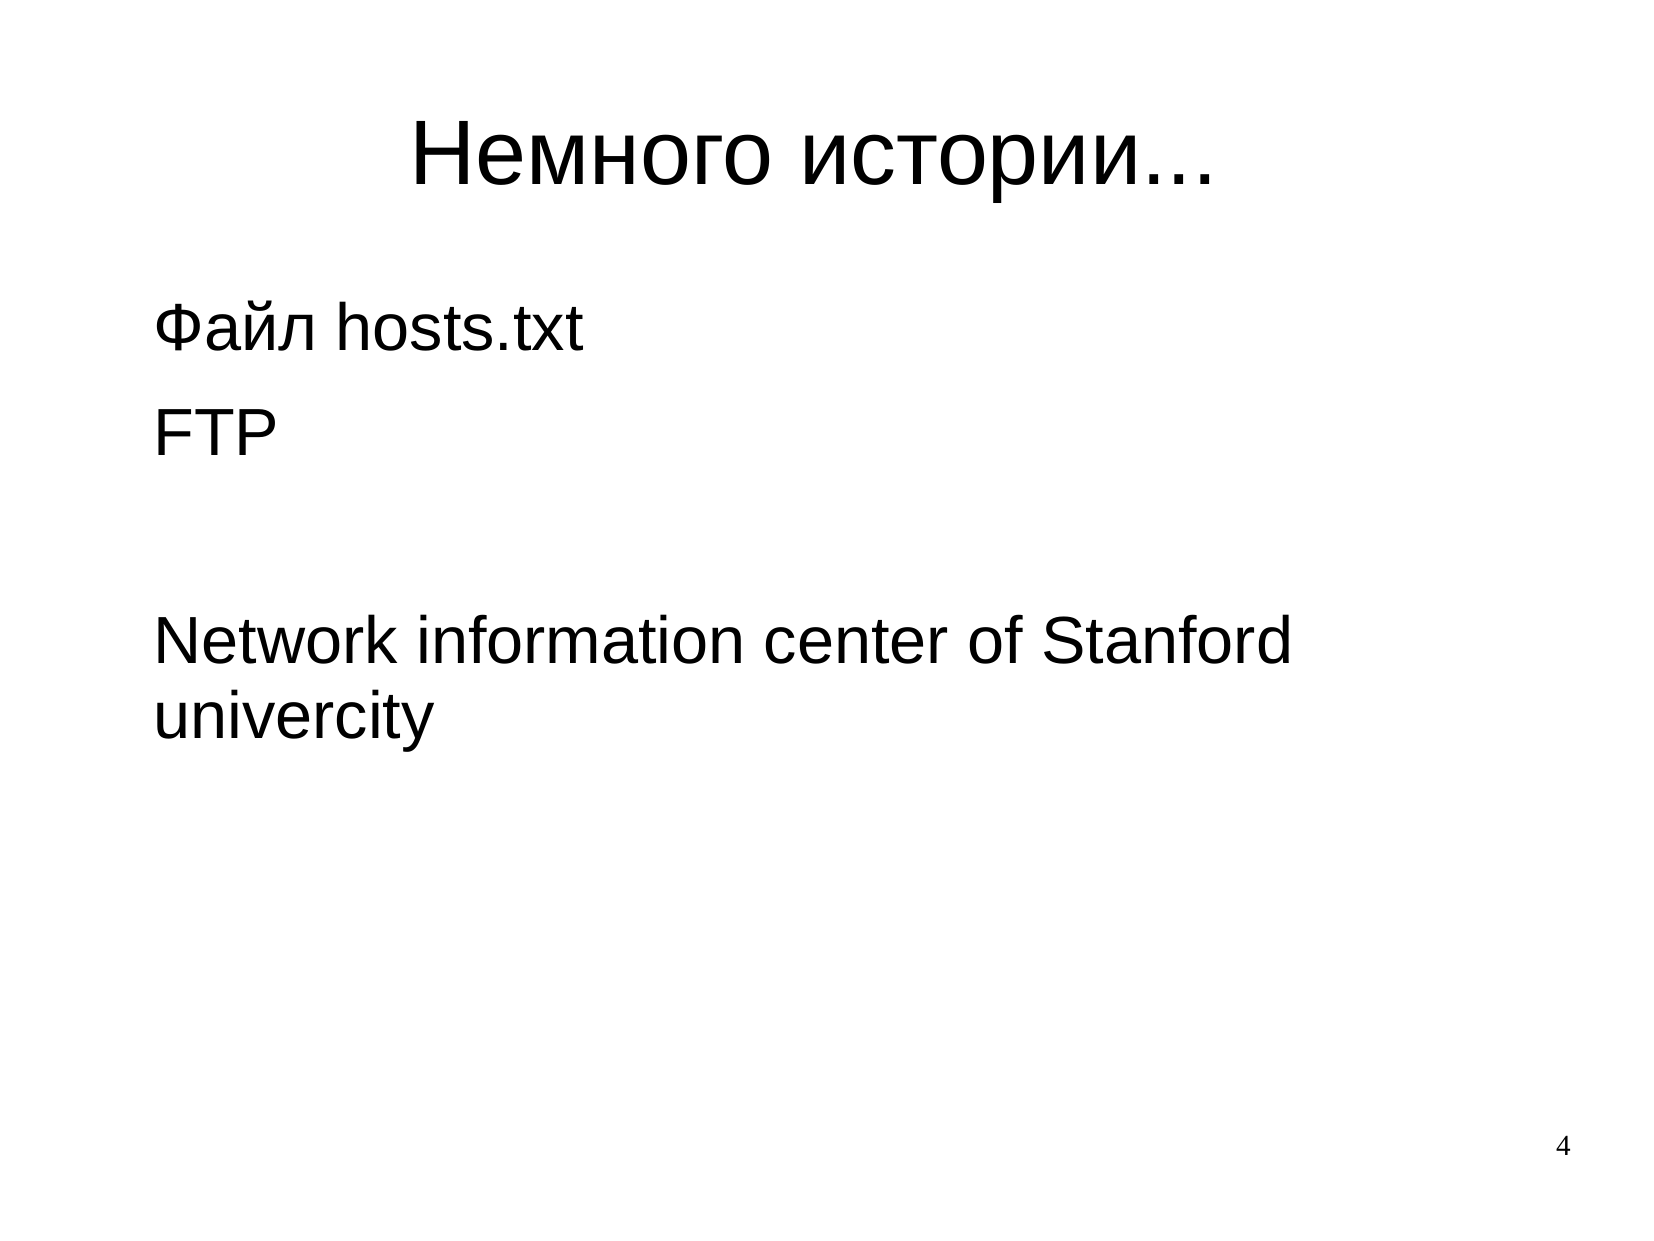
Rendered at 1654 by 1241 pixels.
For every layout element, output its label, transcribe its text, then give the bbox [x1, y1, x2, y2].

list Файл hosts.txt FTP Network information center of Stanford univercity [82, 290, 1571, 1109]
title Немного истории... [82, 49, 1571, 257]
